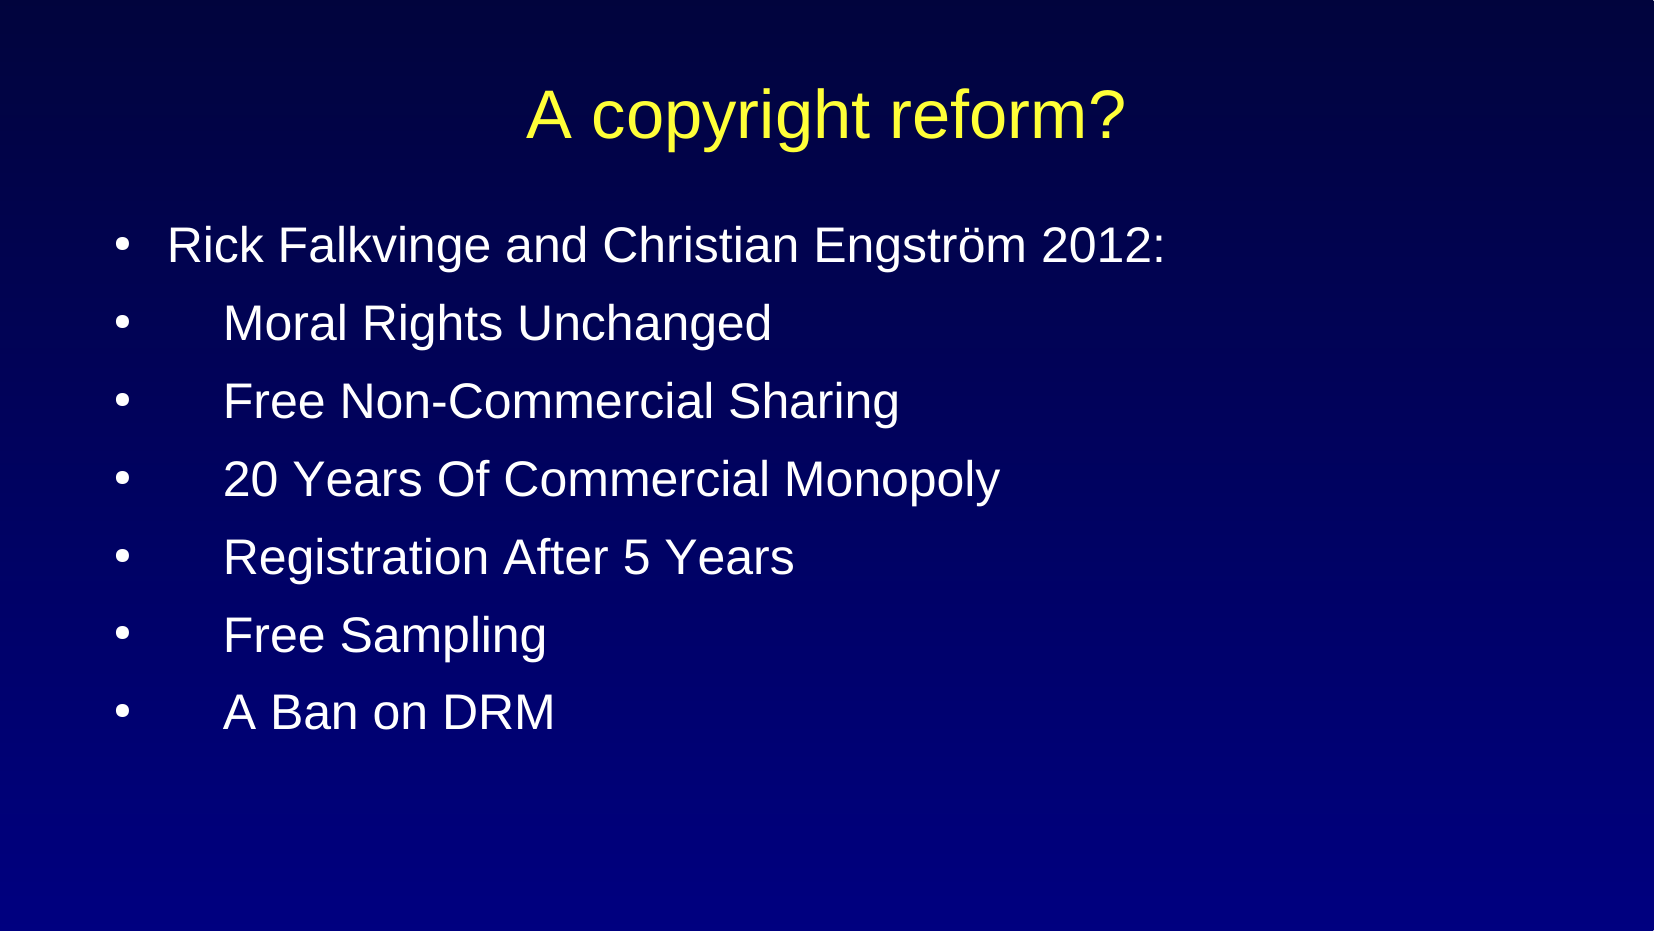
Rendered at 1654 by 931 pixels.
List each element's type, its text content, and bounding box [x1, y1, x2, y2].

list Rick Falkvinge and Christian Engström 2012: Moral Rights Unchanged Free Non-Commercial Sharing 20 Years Of Commercial Monopoly Registration After 5 Years Free Sampling A Ban on DRM [82, 217, 1571, 758]
title A copyright reform? [82, 37, 1571, 193]
